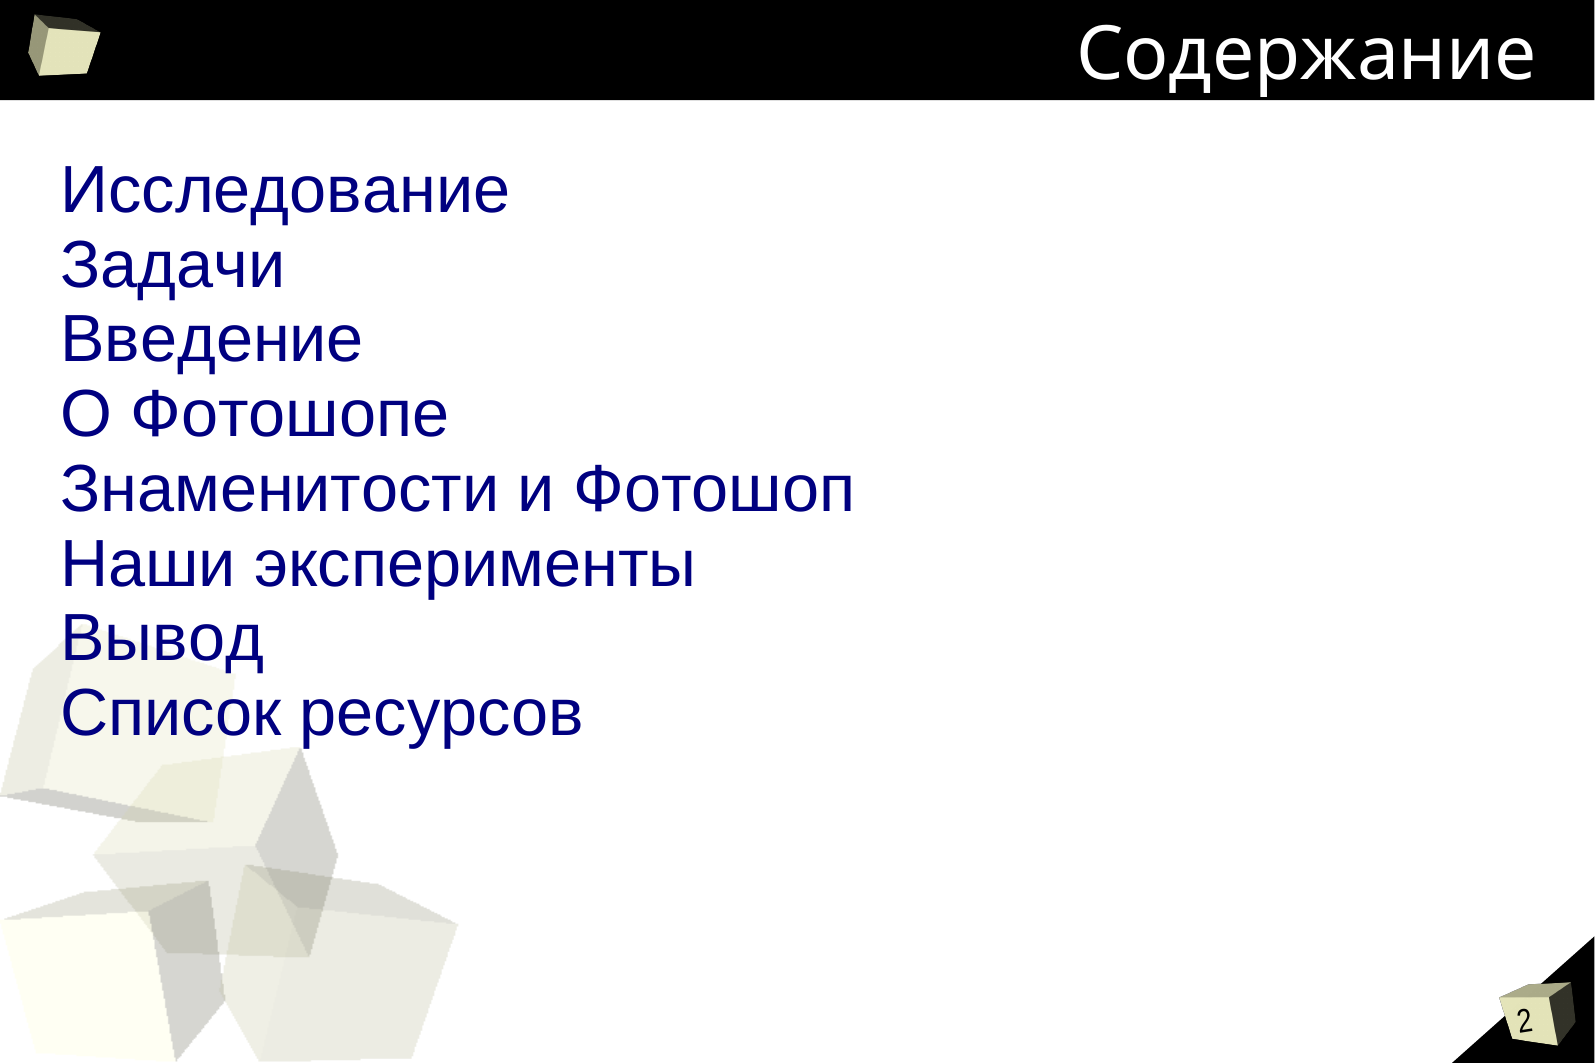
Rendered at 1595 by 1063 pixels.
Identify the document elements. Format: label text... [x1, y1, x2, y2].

title Содержание [113, 0, 1538, 104]
list Исследование Задачи Введение О Фотошопе Знаменитости и Фотошоп Наши эксперименты Вывод Список ресурсов [42, 151, 1554, 1041]
picture [0, 623, 460, 1063]
